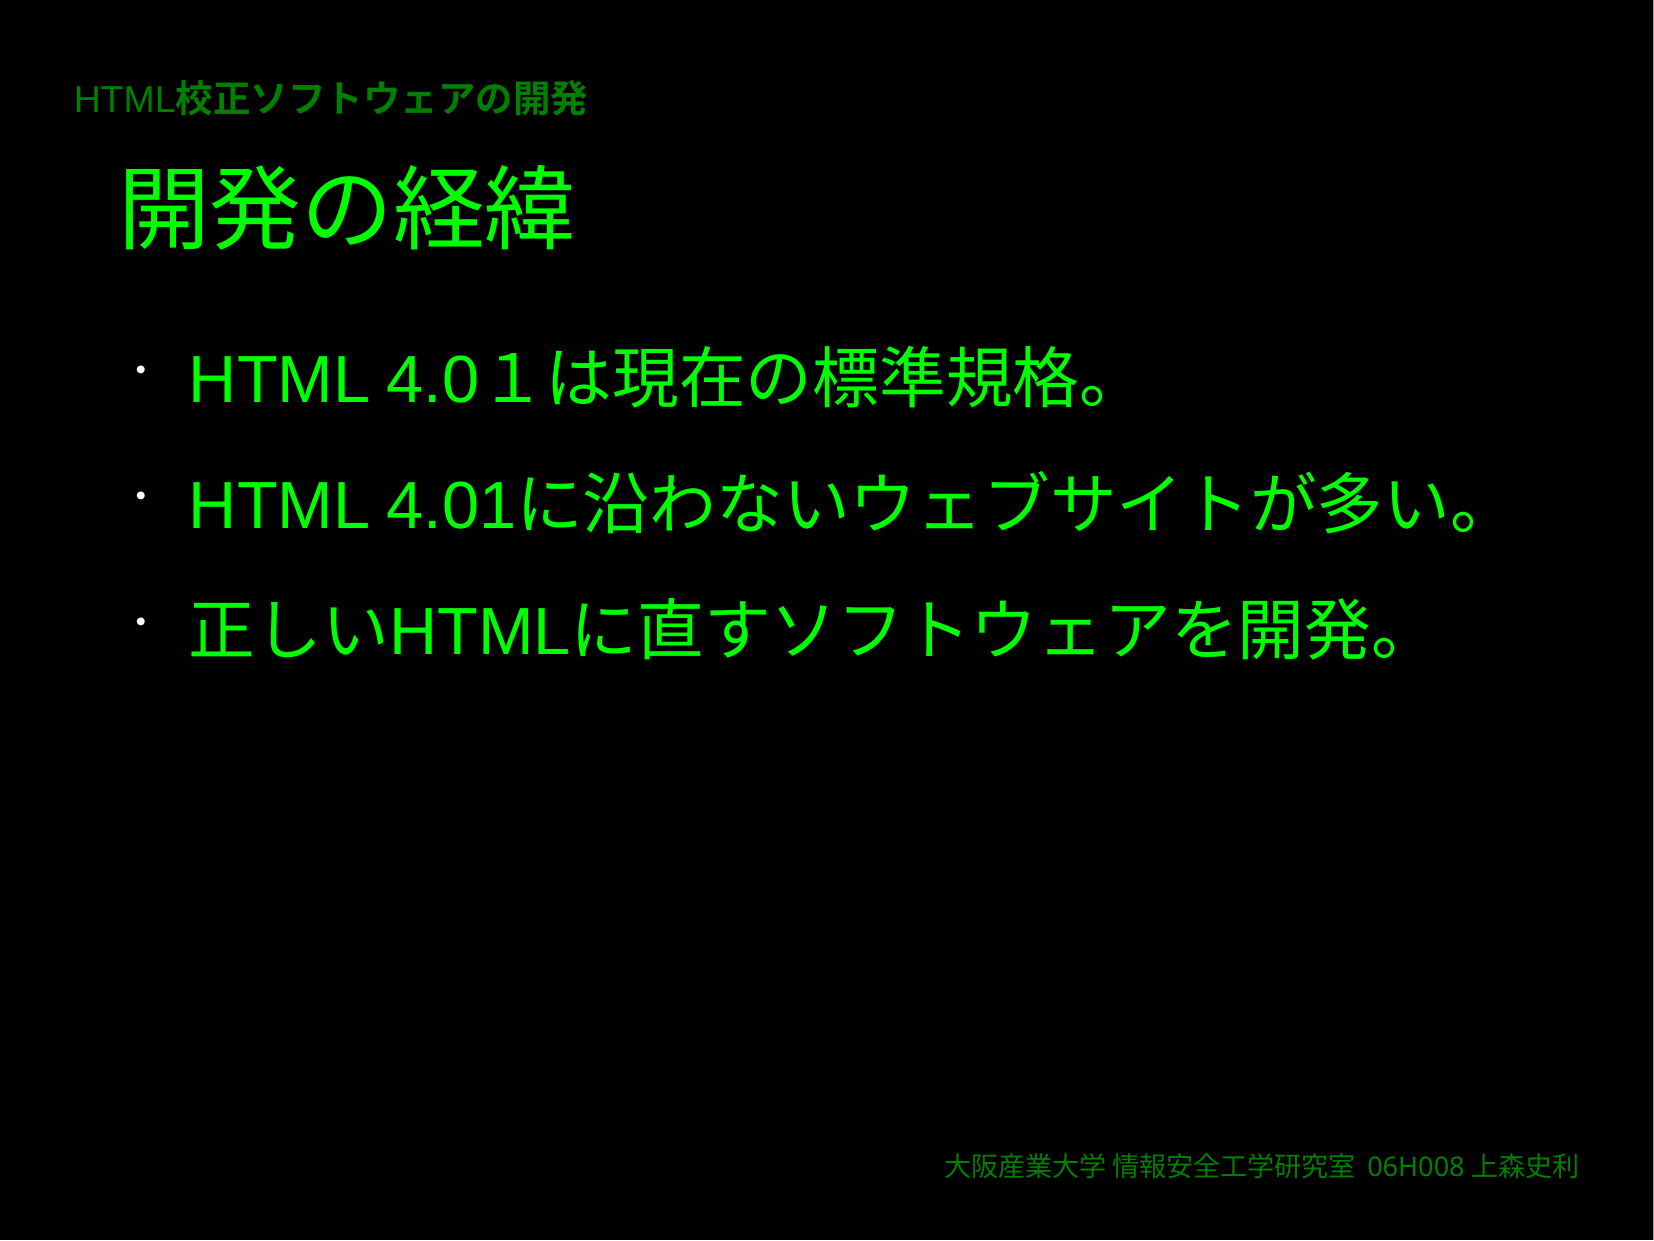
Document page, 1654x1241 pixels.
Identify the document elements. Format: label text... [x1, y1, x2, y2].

title 開発の経緯 [118, 147, 1601, 257]
list HTML 4.0１は現在の標準規格。 HTML 4.01に沿わないウェブサイトが多い。 正しいHTMLに直すソフトウェアを開発。 [118, 324, 1595, 1093]
